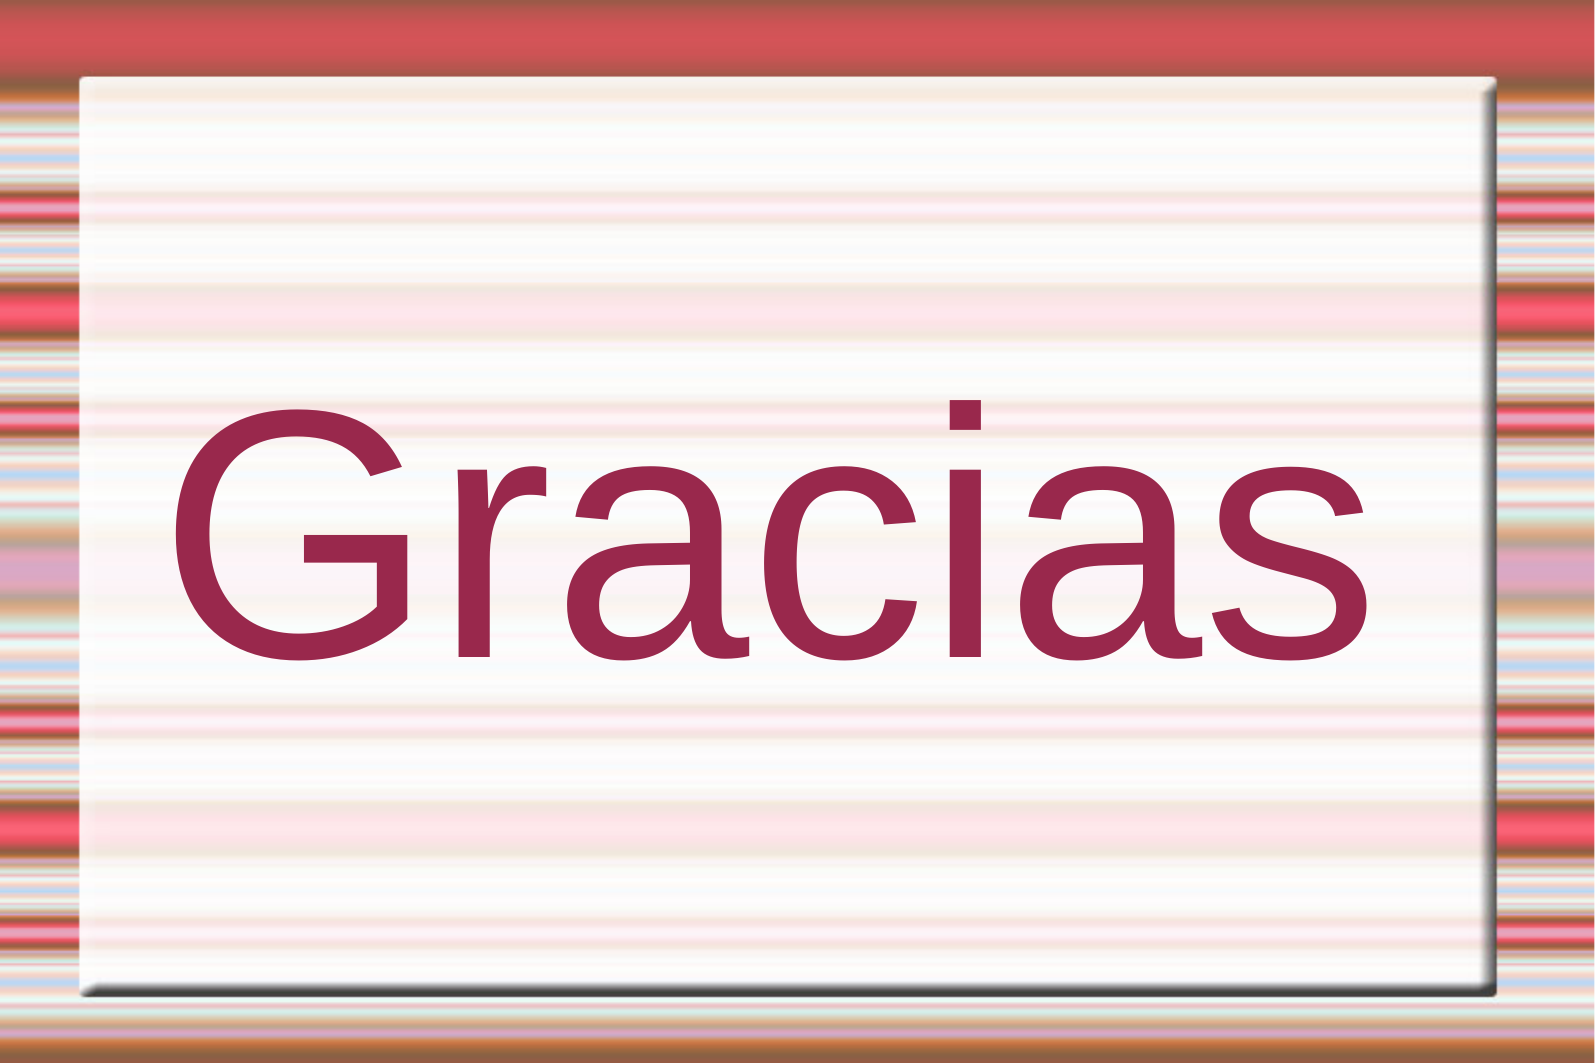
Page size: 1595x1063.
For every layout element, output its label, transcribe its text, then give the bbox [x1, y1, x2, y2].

picture [0, 0, 1595, 1063]
subtitle Gracias [117, 105, 1479, 963]
